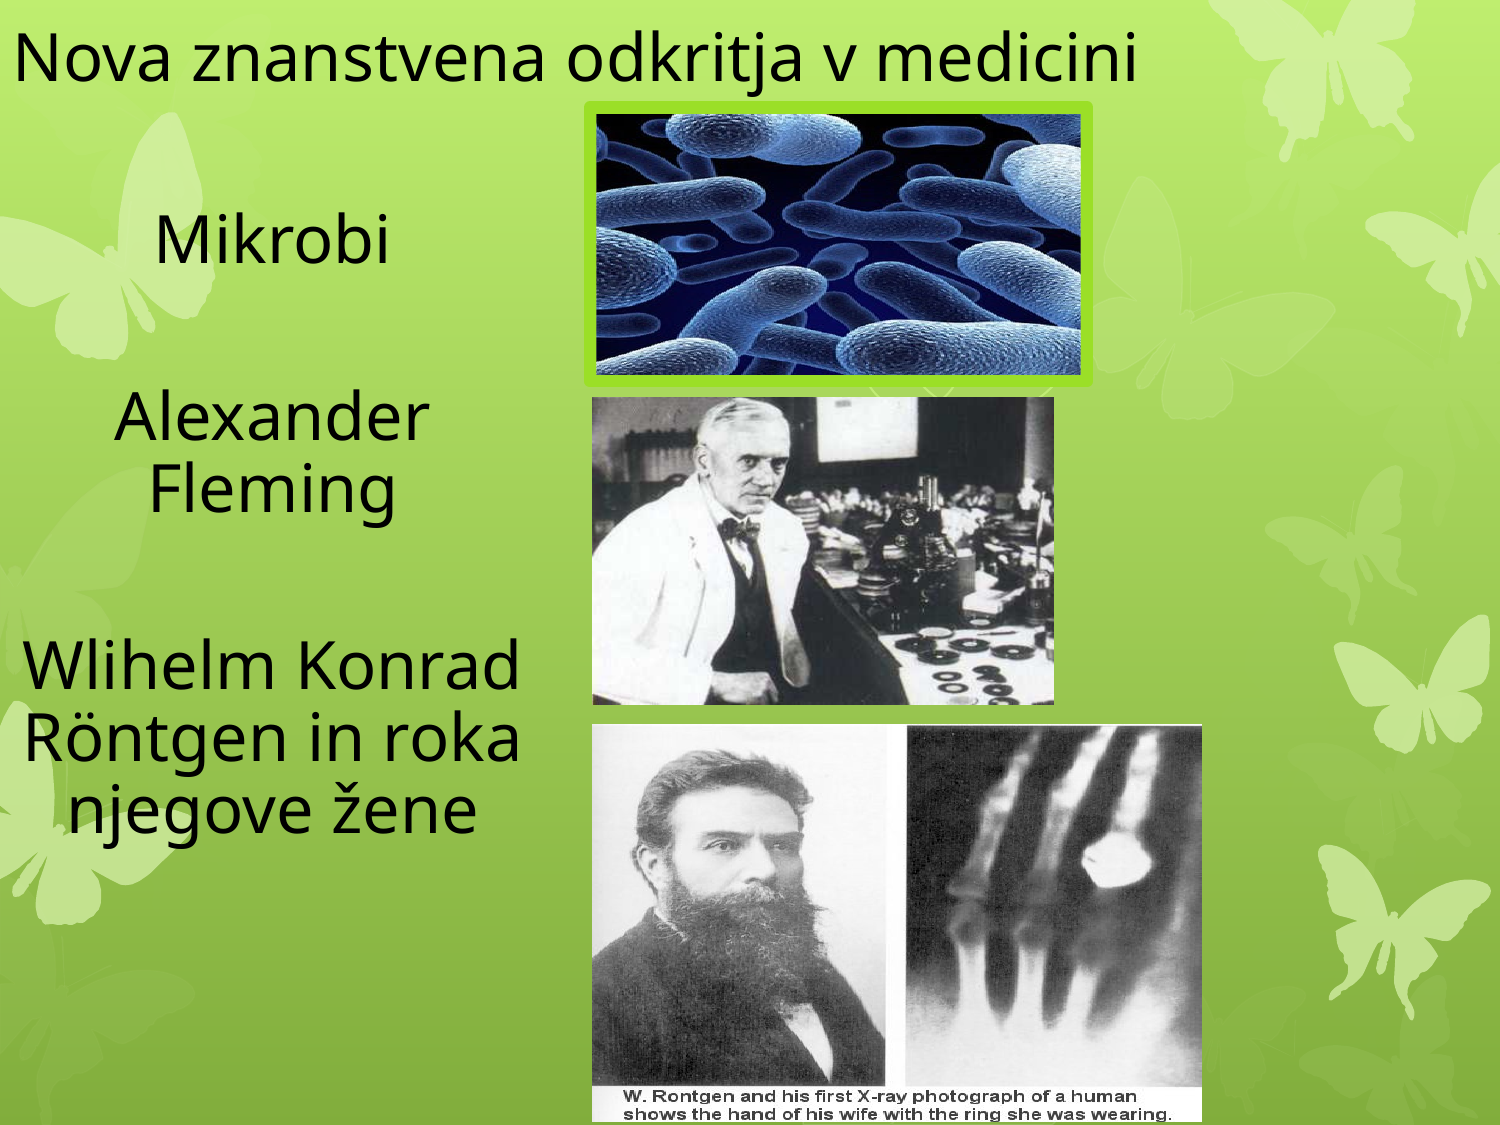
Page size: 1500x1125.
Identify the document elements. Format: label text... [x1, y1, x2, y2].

picture [596, 113, 1081, 375]
title Nova znanstvena odkritja v medicini [0, 0, 1400, 102]
picture [592, 724, 1202, 1122]
picture [592, 397, 1054, 705]
list Mikrobi Alexander Fleming Wlihelm Konrad Röntgen in roka njegove žene [2, 101, 544, 1125]
